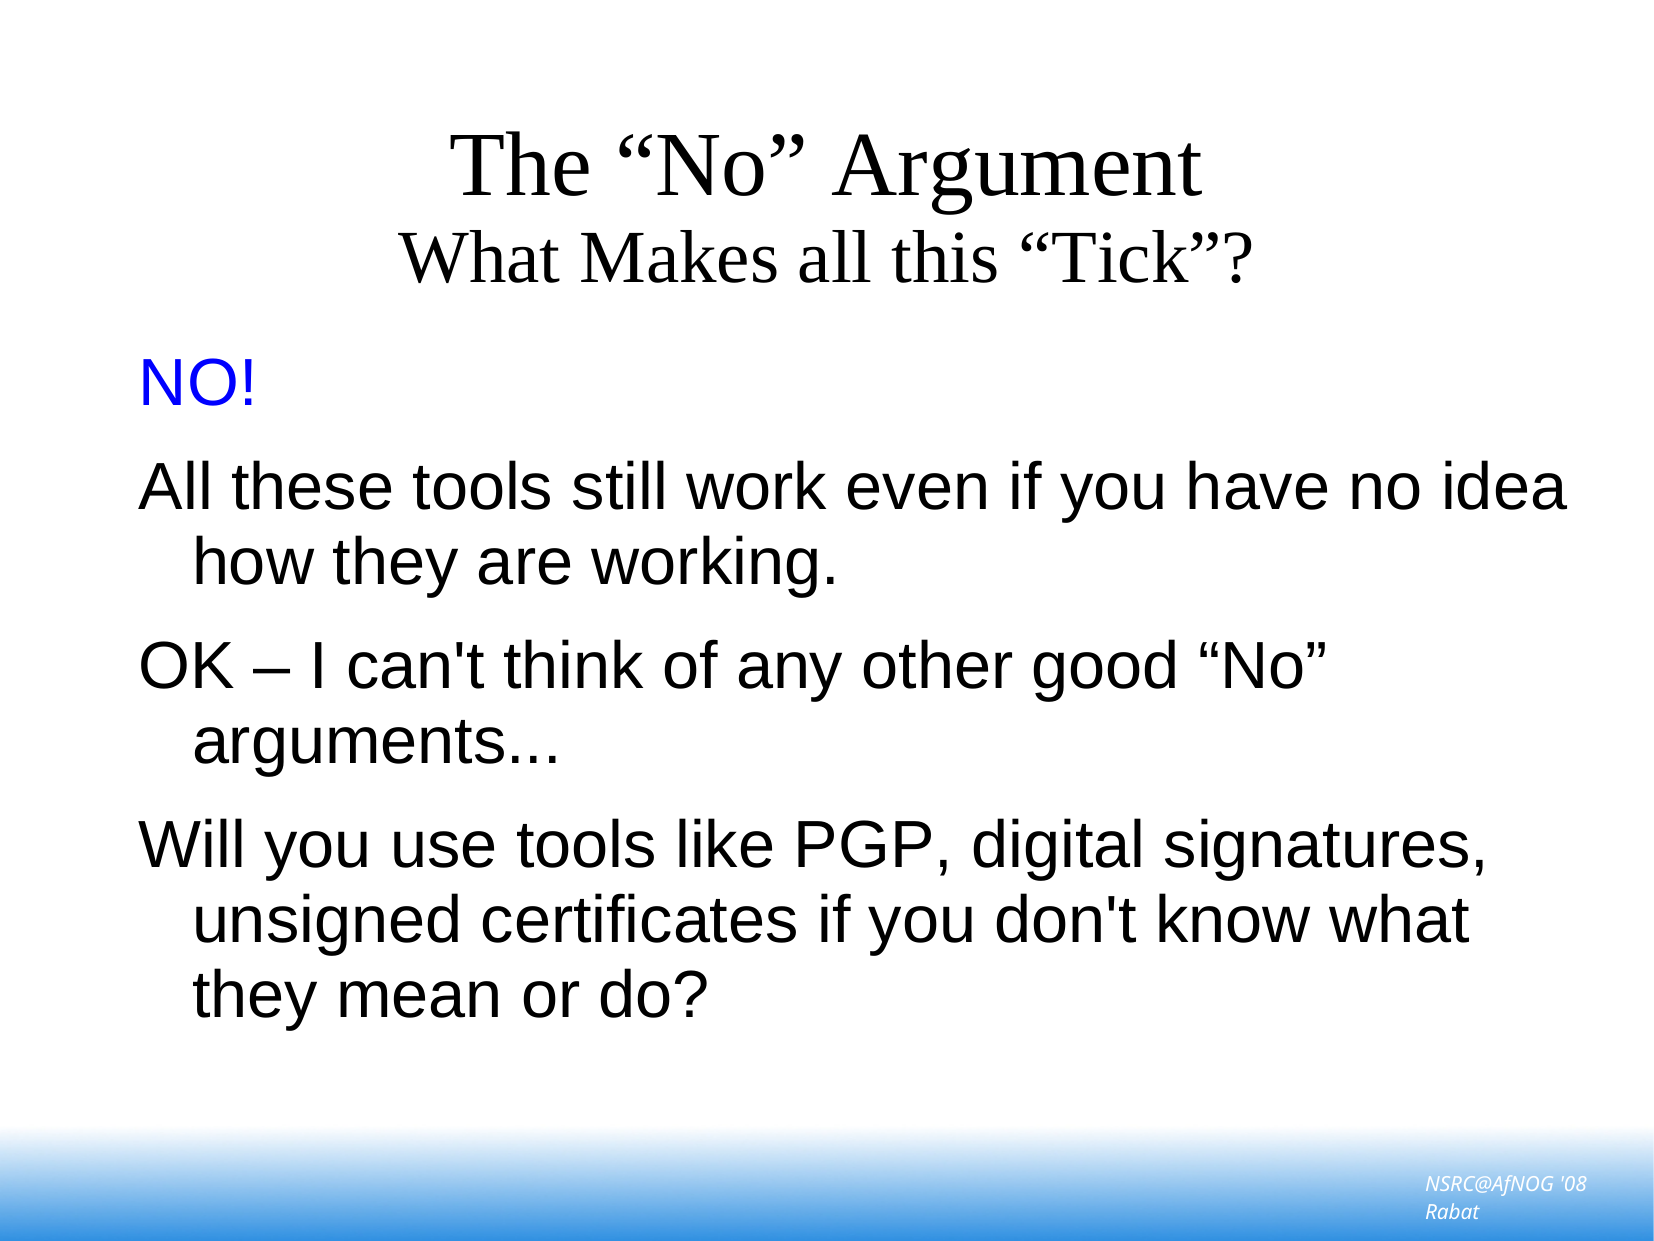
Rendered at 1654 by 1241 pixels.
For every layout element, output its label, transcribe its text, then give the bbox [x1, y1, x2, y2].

list NO! All these tools still work even if you have no idea how they are working. OK – I can't think of any other good “No” arguments... Will you use tools like PGP, digital signatures, unsigned certificates if you don't know what they mean or do? [121, 344, 1613, 1127]
title The “No” Argument What Makes all this “Tick”? [121, 102, 1534, 310]
picture [0, 1124, 1654, 1241]
